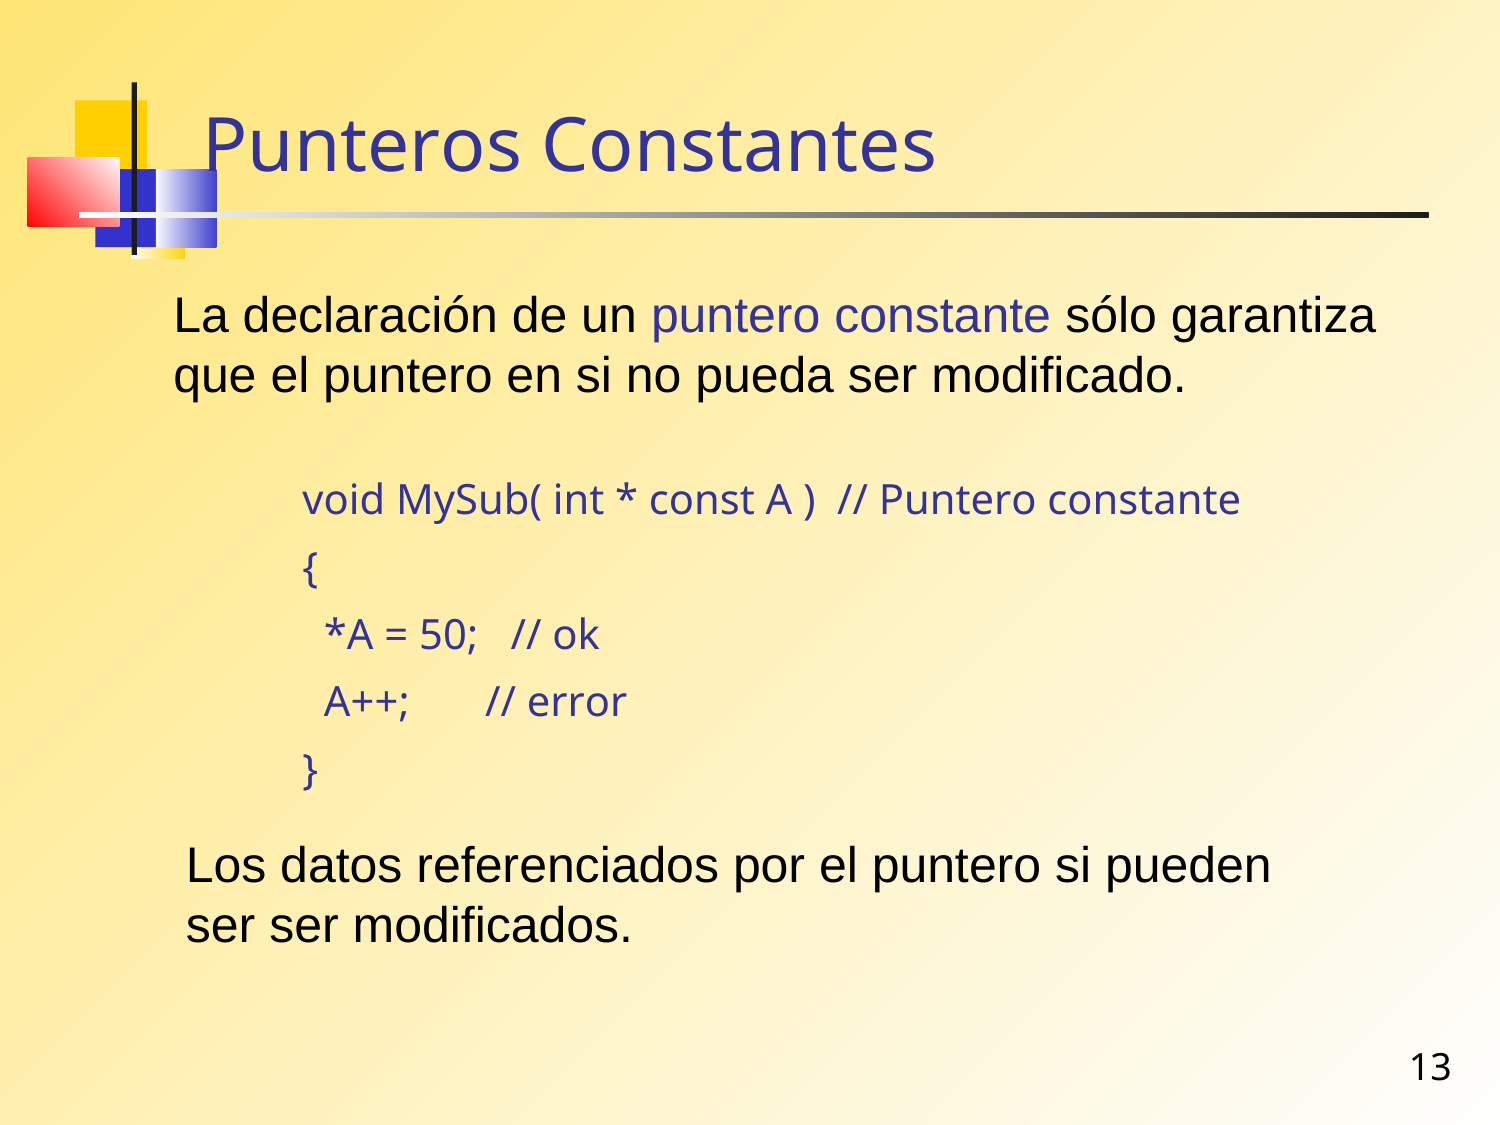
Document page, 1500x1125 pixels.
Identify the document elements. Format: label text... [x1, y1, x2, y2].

text_box La declaración de un puntero constante sólo garantiza que el puntero en si no pueda ser modificado. [150, 274, 1426, 411]
text_box Los datos referenciados por el puntero si pueden ser ser modificados. [162, 824, 1351, 961]
list void MySub( int * const A ) // Puntero constante { *A = 50; // ok A++; // error } [287, 462, 1263, 826]
title Punteros Constantes [187, 37, 1466, 201]
